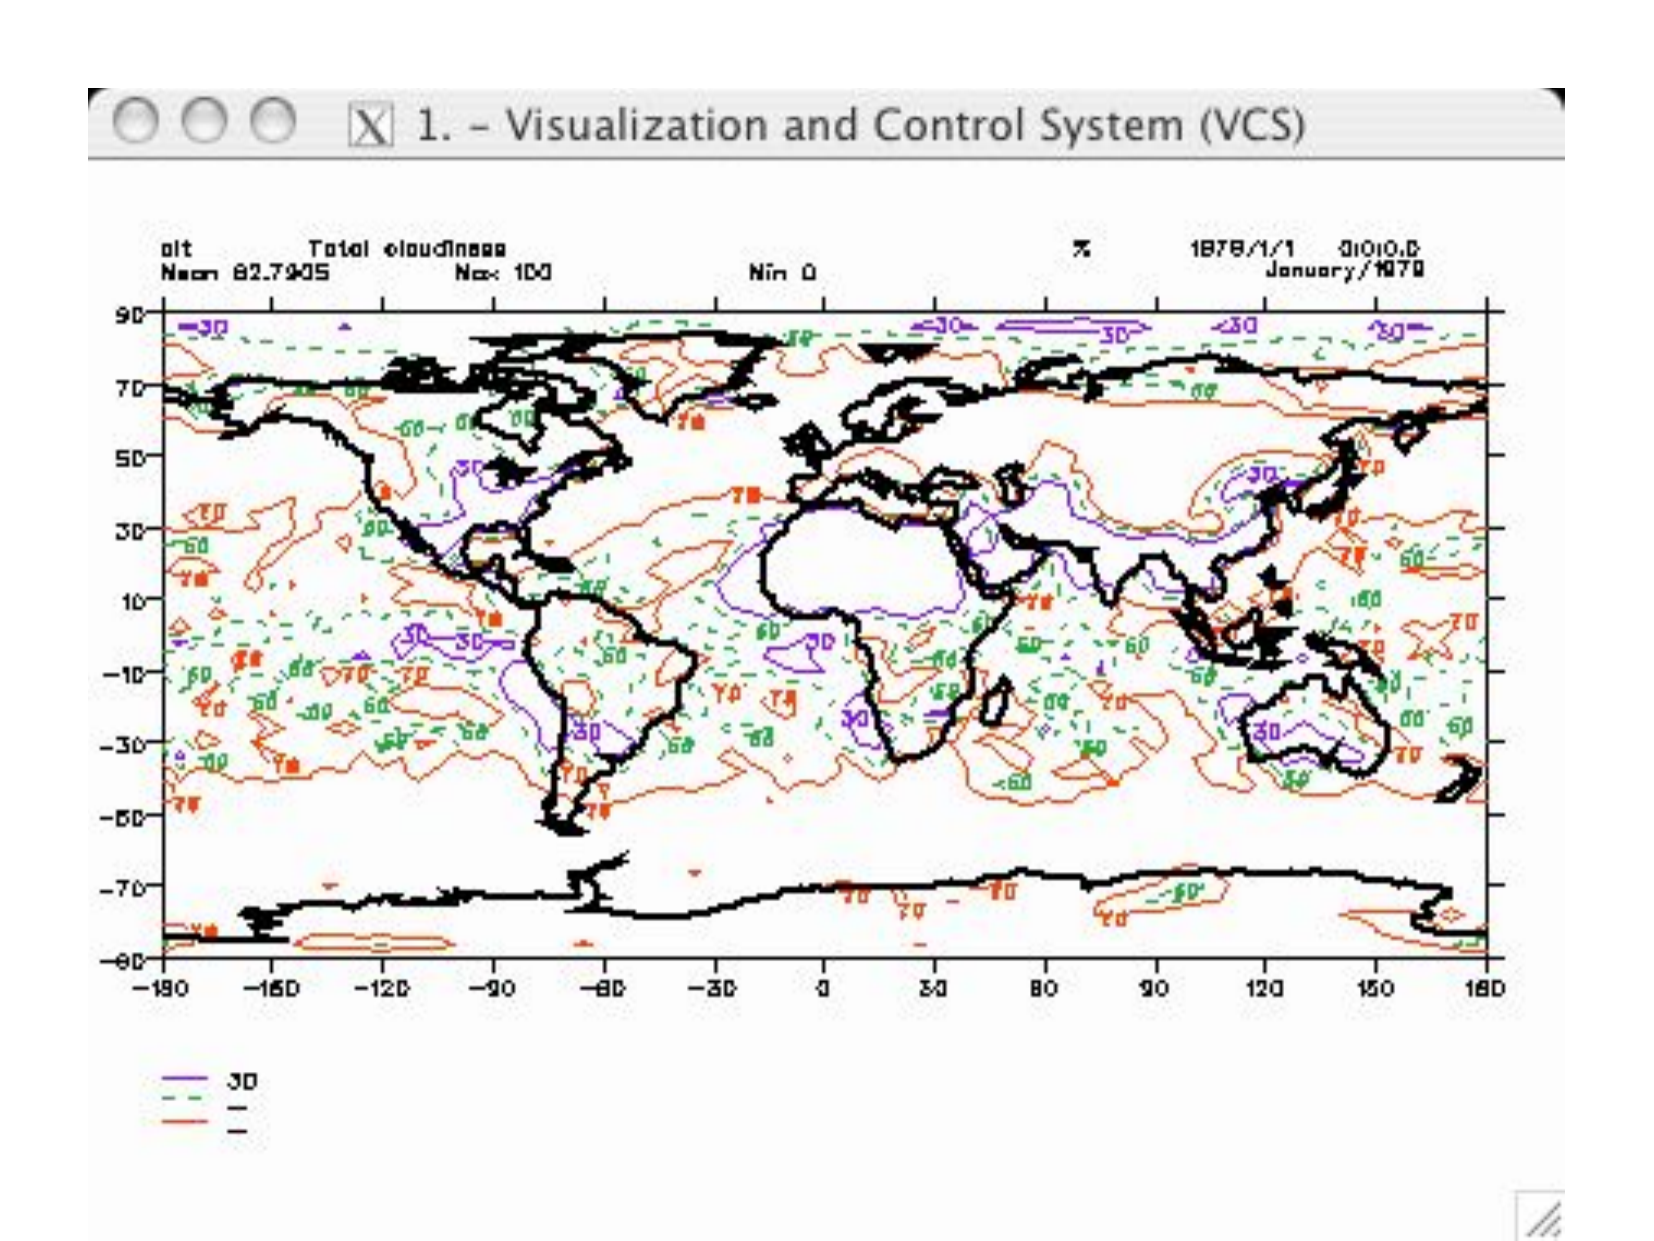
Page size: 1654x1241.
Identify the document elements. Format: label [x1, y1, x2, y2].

picture [88, 88, 1565, 1241]
